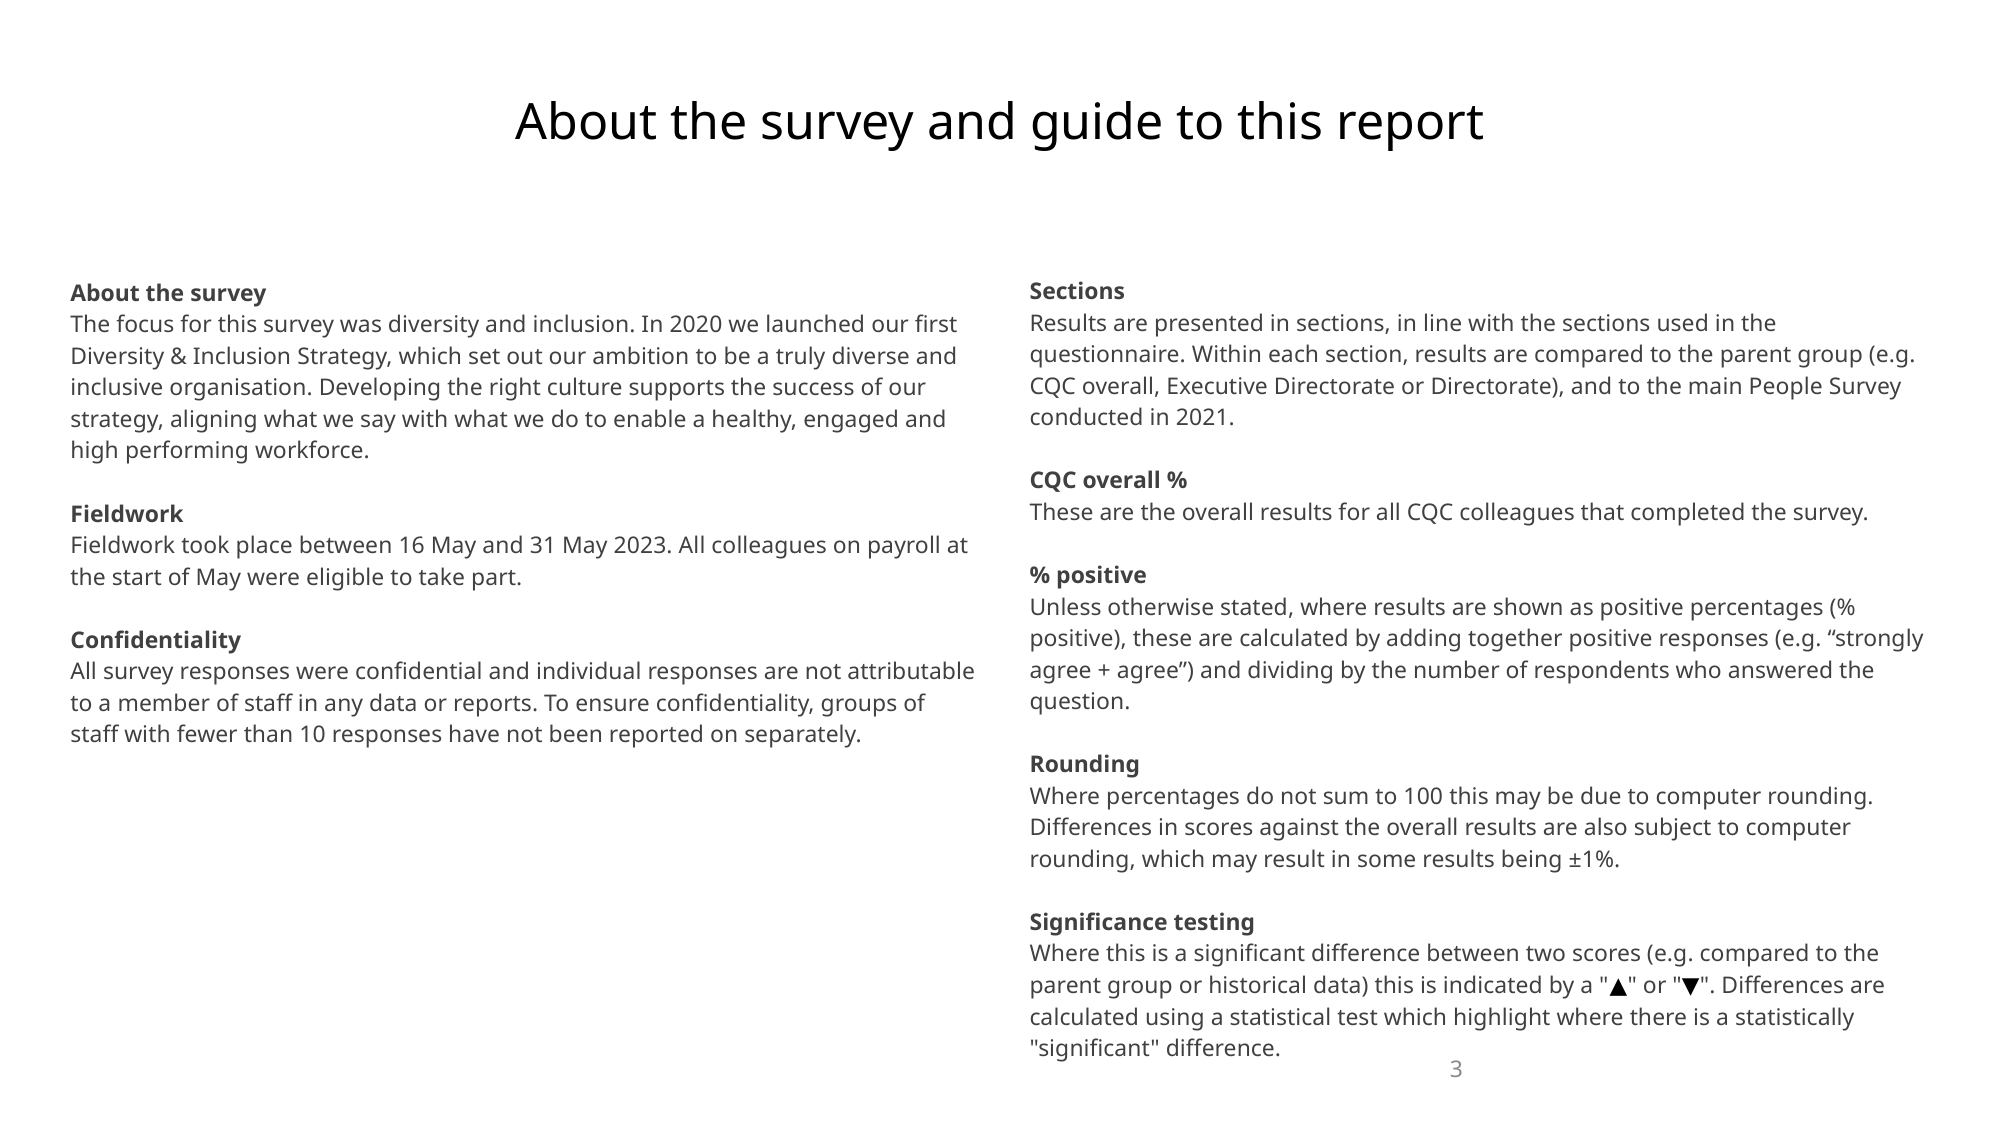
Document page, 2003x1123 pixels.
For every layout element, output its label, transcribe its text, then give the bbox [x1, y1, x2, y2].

title About the survey and guide to this report [66, 70, 1934, 158]
text_box 3 [1434, 1061, 1902, 1100]
text_box About the survey The focus for this survey was diversity and inclusion. In 2020 we launched our first Diversity & Inclusion Strategy, which set out our ambition to be a truly diverse and inclusive organisation. Developing the right culture supports the success of our strategy, aligning what we say with what we do to enable a healthy, engaged and high performing workforce. ﻿ Fieldwork Fieldwork took place between 16 May and 31 May 2023. All colleagues on payroll at the start of May were eligible to take part. ﻿ Confidentiality All survey responses were confidential and individual responses are not attributable to a member of staff in any data or reports. To ensure confidentiality, groups of staff with fewer than 10 responses have not been reported on separately. [70, 272, 977, 747]
text_box Sections Results are presented in sections, in line with the sections used in the questionnaire. Within each section, results are compared to the parent group (e.g. CQC overall, Executive Directorate or Directorate), and to the main People Survey conducted in 2021. ﻿ CQC overall % These are the overall results for all CQC colleagues that completed the survey. ﻿ % positive Unless otherwise stated, where results are shown as positive percentages (% positive), these are calculated by adding together positive responses (e.g. “strongly agree + agree”) and dividing by the number of respondents who answered the question. ﻿ Rounding Where percentages do not sum to 100 this may be due to computer rounding. Differences in scores against the overall results are also subject to computer rounding, which may result in some results being ±1%. ﻿ Significance testing Where this is a significant difference between two scores (e.g. compared to the parent group or historical data) this is indicated by a "▲" or "▼". Differences are calculated using a statistical test which highlight where there is a statistically "significant" difference. [1030, 270, 1936, 1061]
